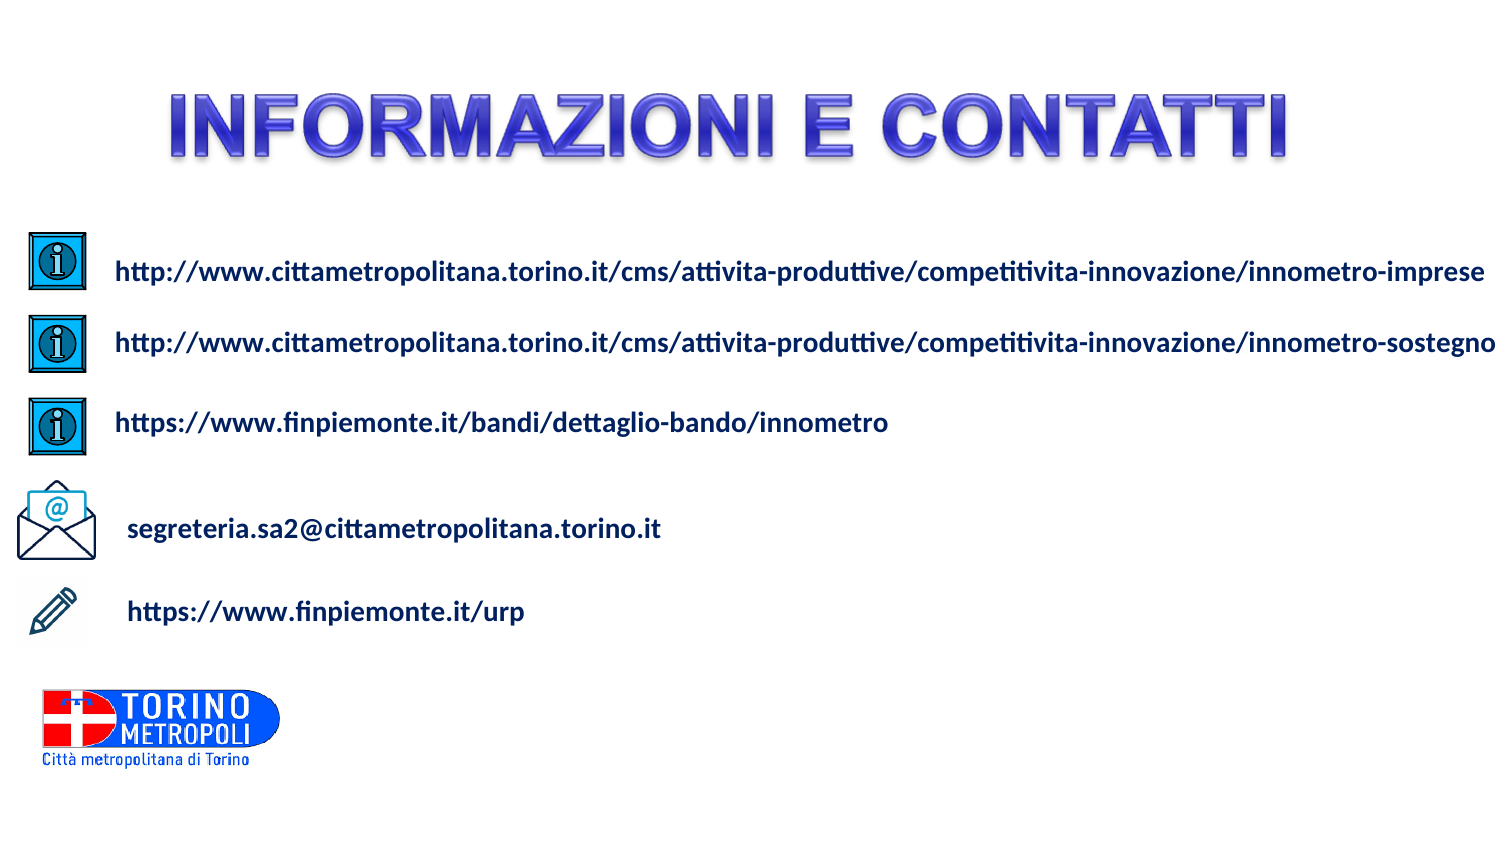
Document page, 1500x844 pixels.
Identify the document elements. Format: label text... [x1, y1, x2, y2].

text_box segreteria.sa2@cittametropolitana.torino.it [112, 501, 1500, 584]
text_box [30, 233, 86, 290]
picture [17, 480, 96, 560]
picture [106, 42, 1351, 191]
picture [17, 575, 88, 646]
text_box https://www.finpiemonte.it/urp [112, 584, 1500, 705]
text_box https://www.finpiemonte.it/bandi/dettaglio-bando/innometro [100, 395, 1500, 481]
picture [29, 669, 298, 789]
text_box http://www.cittametropolitana.torino.it/cms/attivita-produttive/competitivita-innovazione/innometro-sostegno [100, 315, 1500, 395]
text_box [31, 398, 86, 455]
text_box http://www.cittametropolitana.torino.it/cms/attivita-produttive/competitivita-innovazione/innometro-imprese [100, 244, 1500, 296]
text_box [31, 315, 86, 372]
